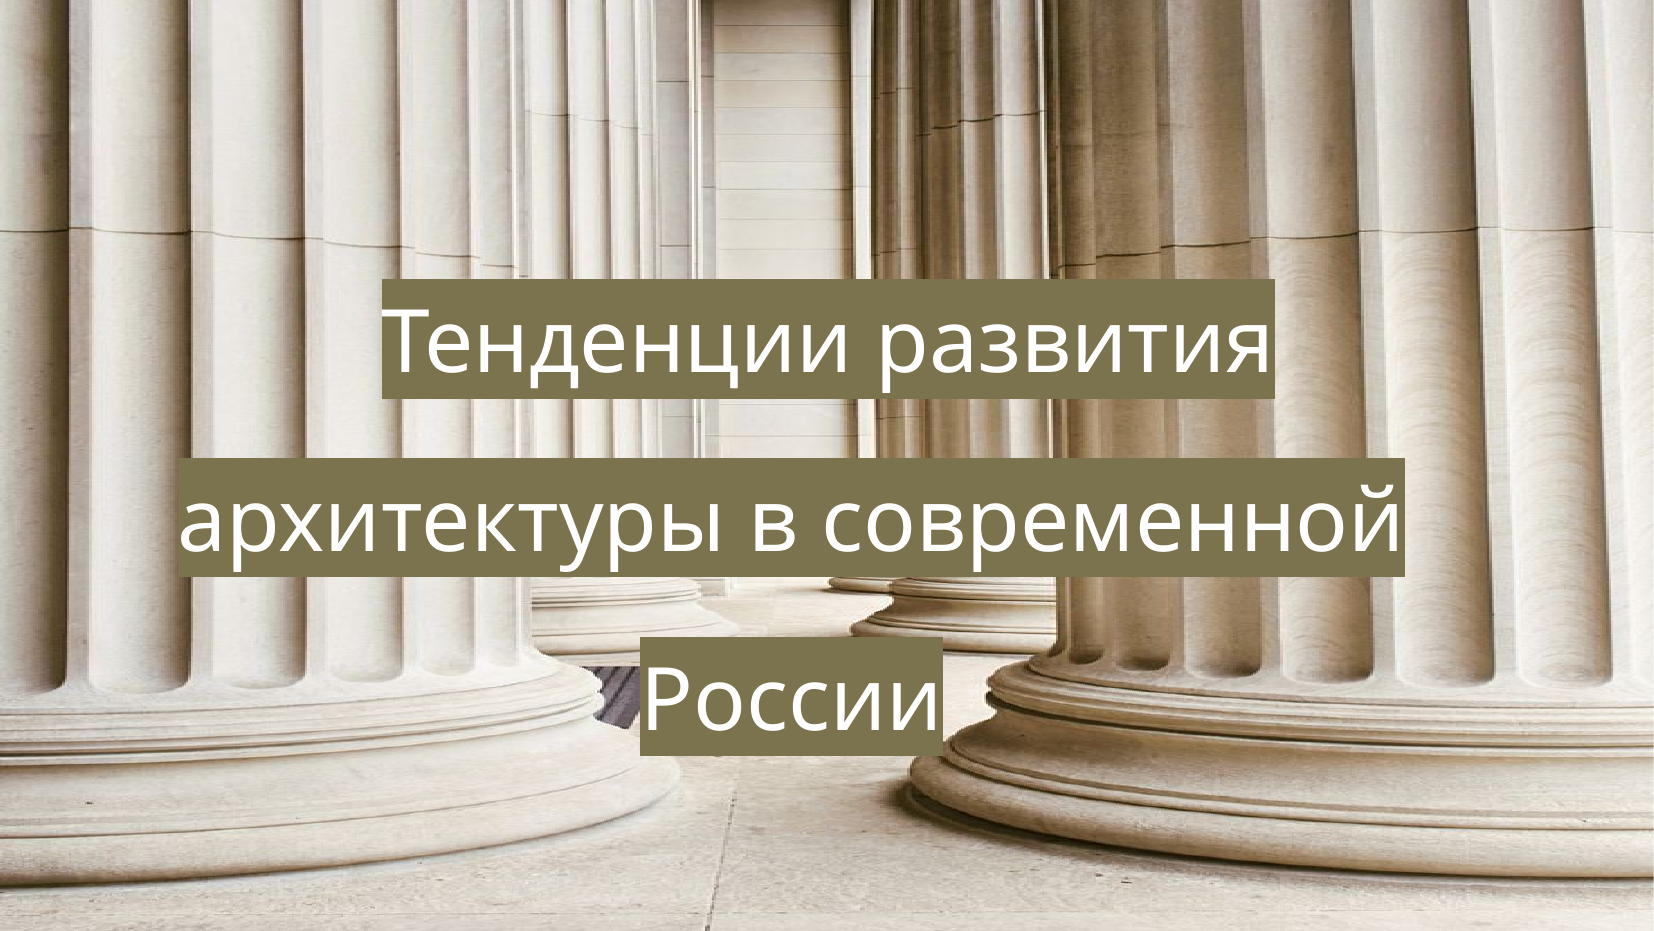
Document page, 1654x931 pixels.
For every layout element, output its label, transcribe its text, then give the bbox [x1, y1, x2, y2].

title Тенденции развития архитектуры в современной России [47, 307, 1536, 669]
picture [0, 0, 1654, 931]
